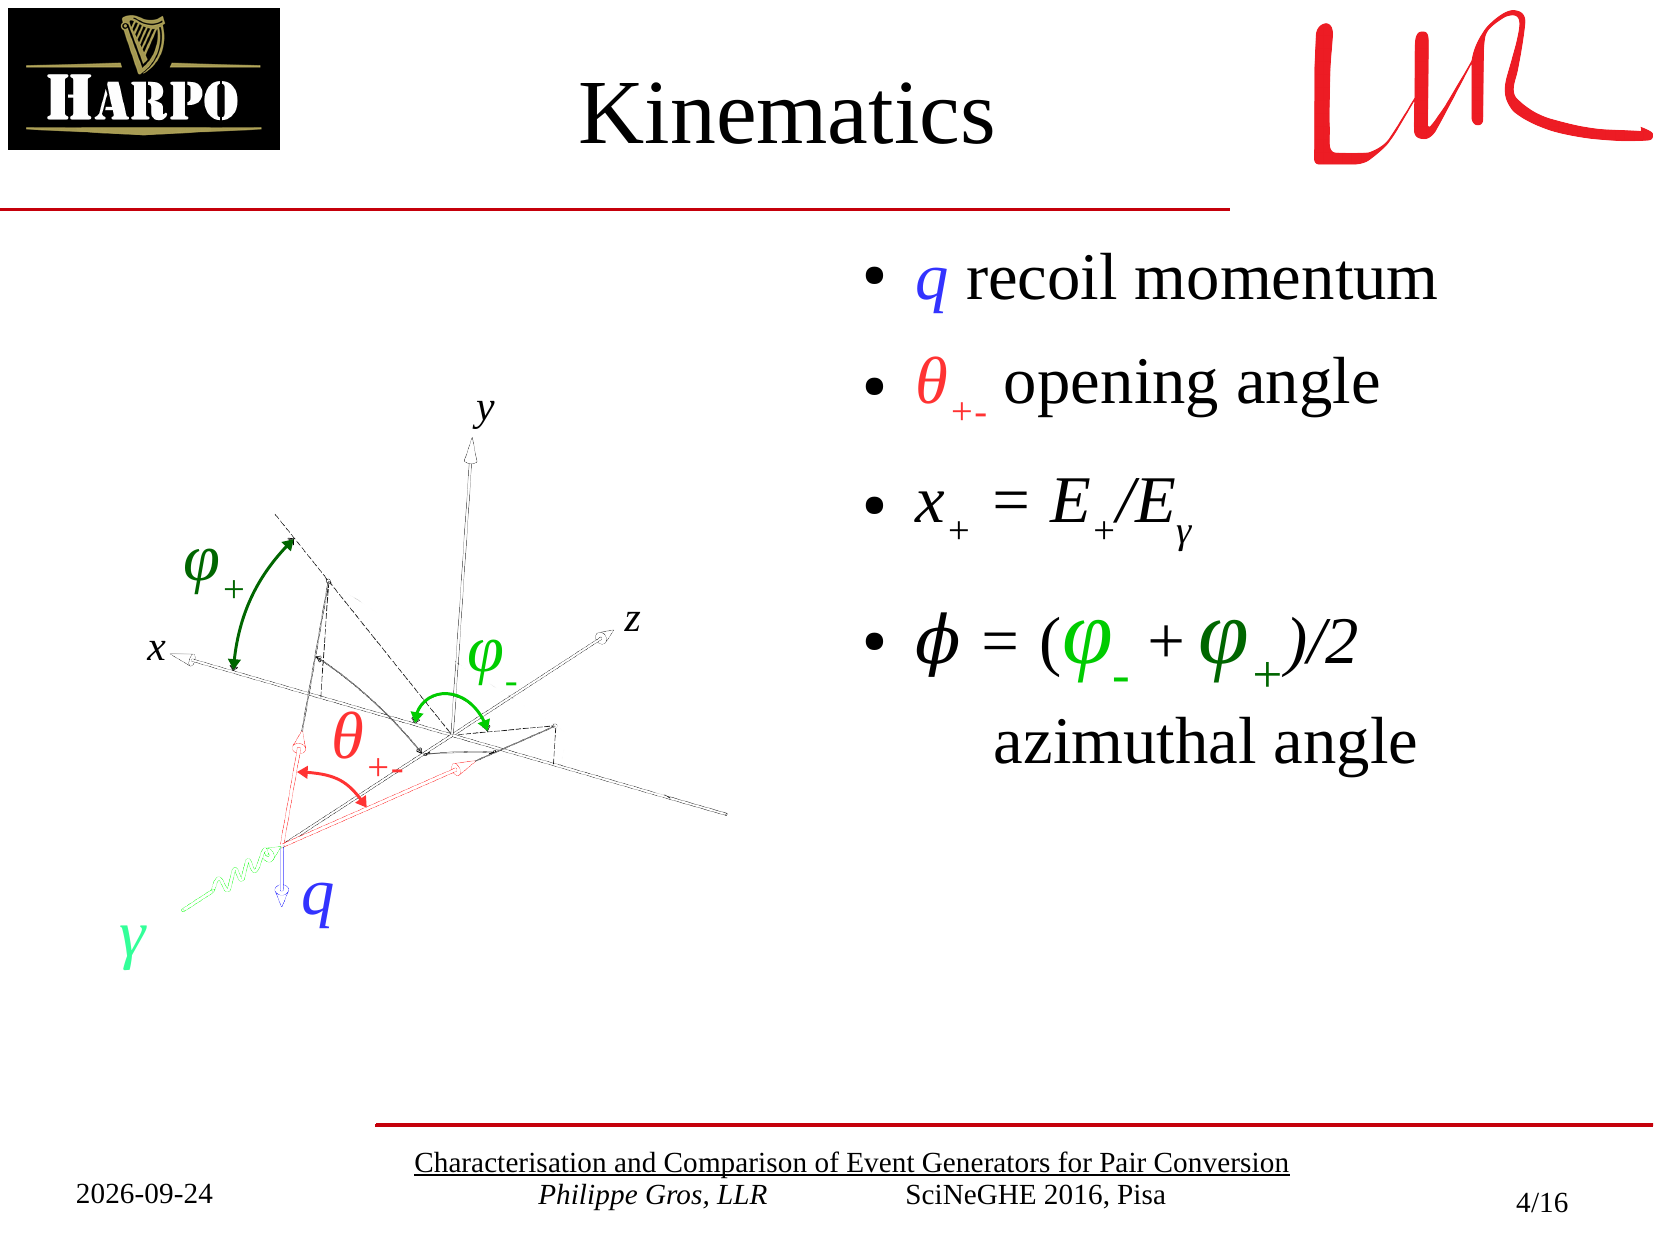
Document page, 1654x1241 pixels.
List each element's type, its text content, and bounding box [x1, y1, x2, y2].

text_box γ [105, 890, 177, 979]
list q recoil momentum θ+- opening angle x+ = E+/Eγ ϕ = (φ- + φ+)/2 azimuthal angle [844, 240, 1571, 1102]
text_box x [132, 615, 181, 678]
text_box y [461, 376, 510, 438]
picture [82, 414, 809, 928]
picture [1314, 10, 1653, 165]
text_box z [609, 586, 656, 649]
text_box φ- [453, 604, 533, 709]
text_box q [286, 847, 350, 937]
picture [8, 8, 280, 150]
text_box θ+- [317, 691, 419, 797]
title Kinematics [284, 14, 1290, 210]
text_box φ+ [168, 513, 262, 619]
